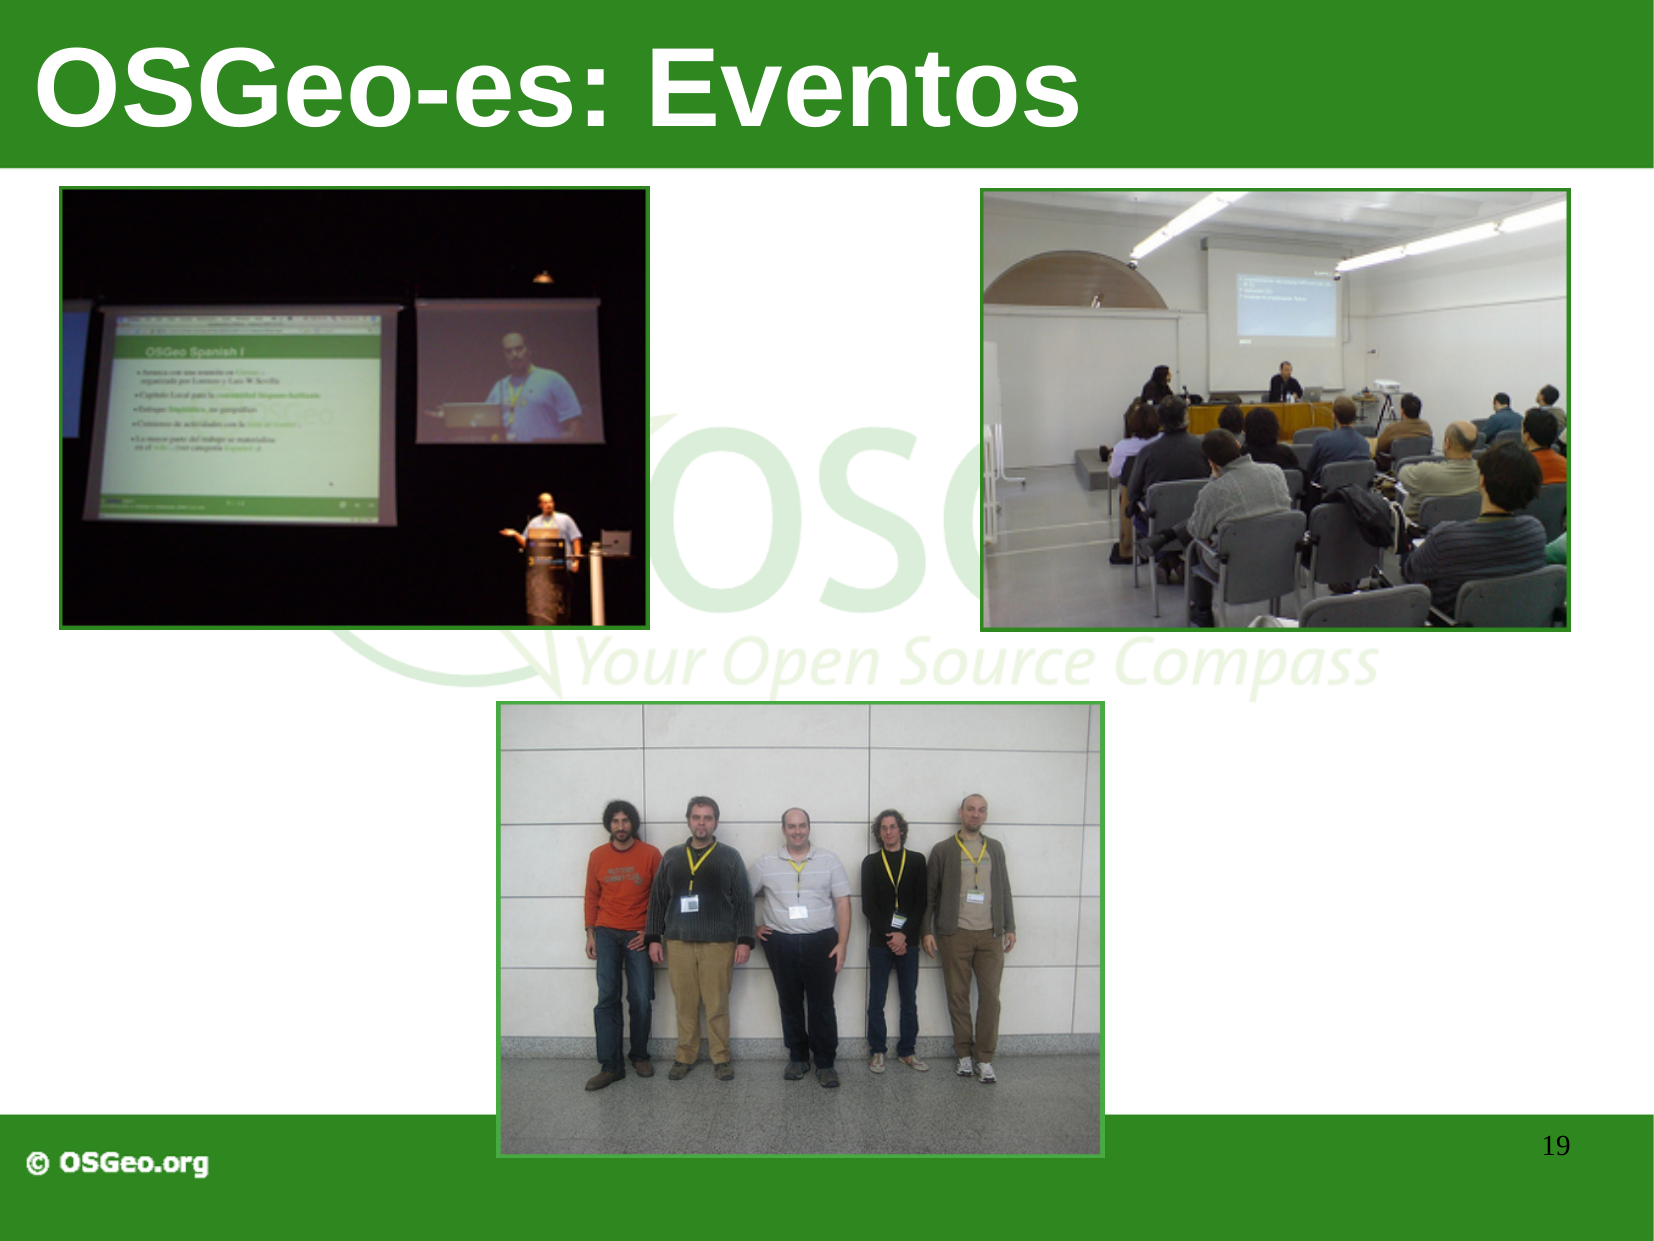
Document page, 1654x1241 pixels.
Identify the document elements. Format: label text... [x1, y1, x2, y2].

text_box OSGeo-es: Eventos [18, 17, 1097, 178]
picture [0, 0, 1654, 1241]
